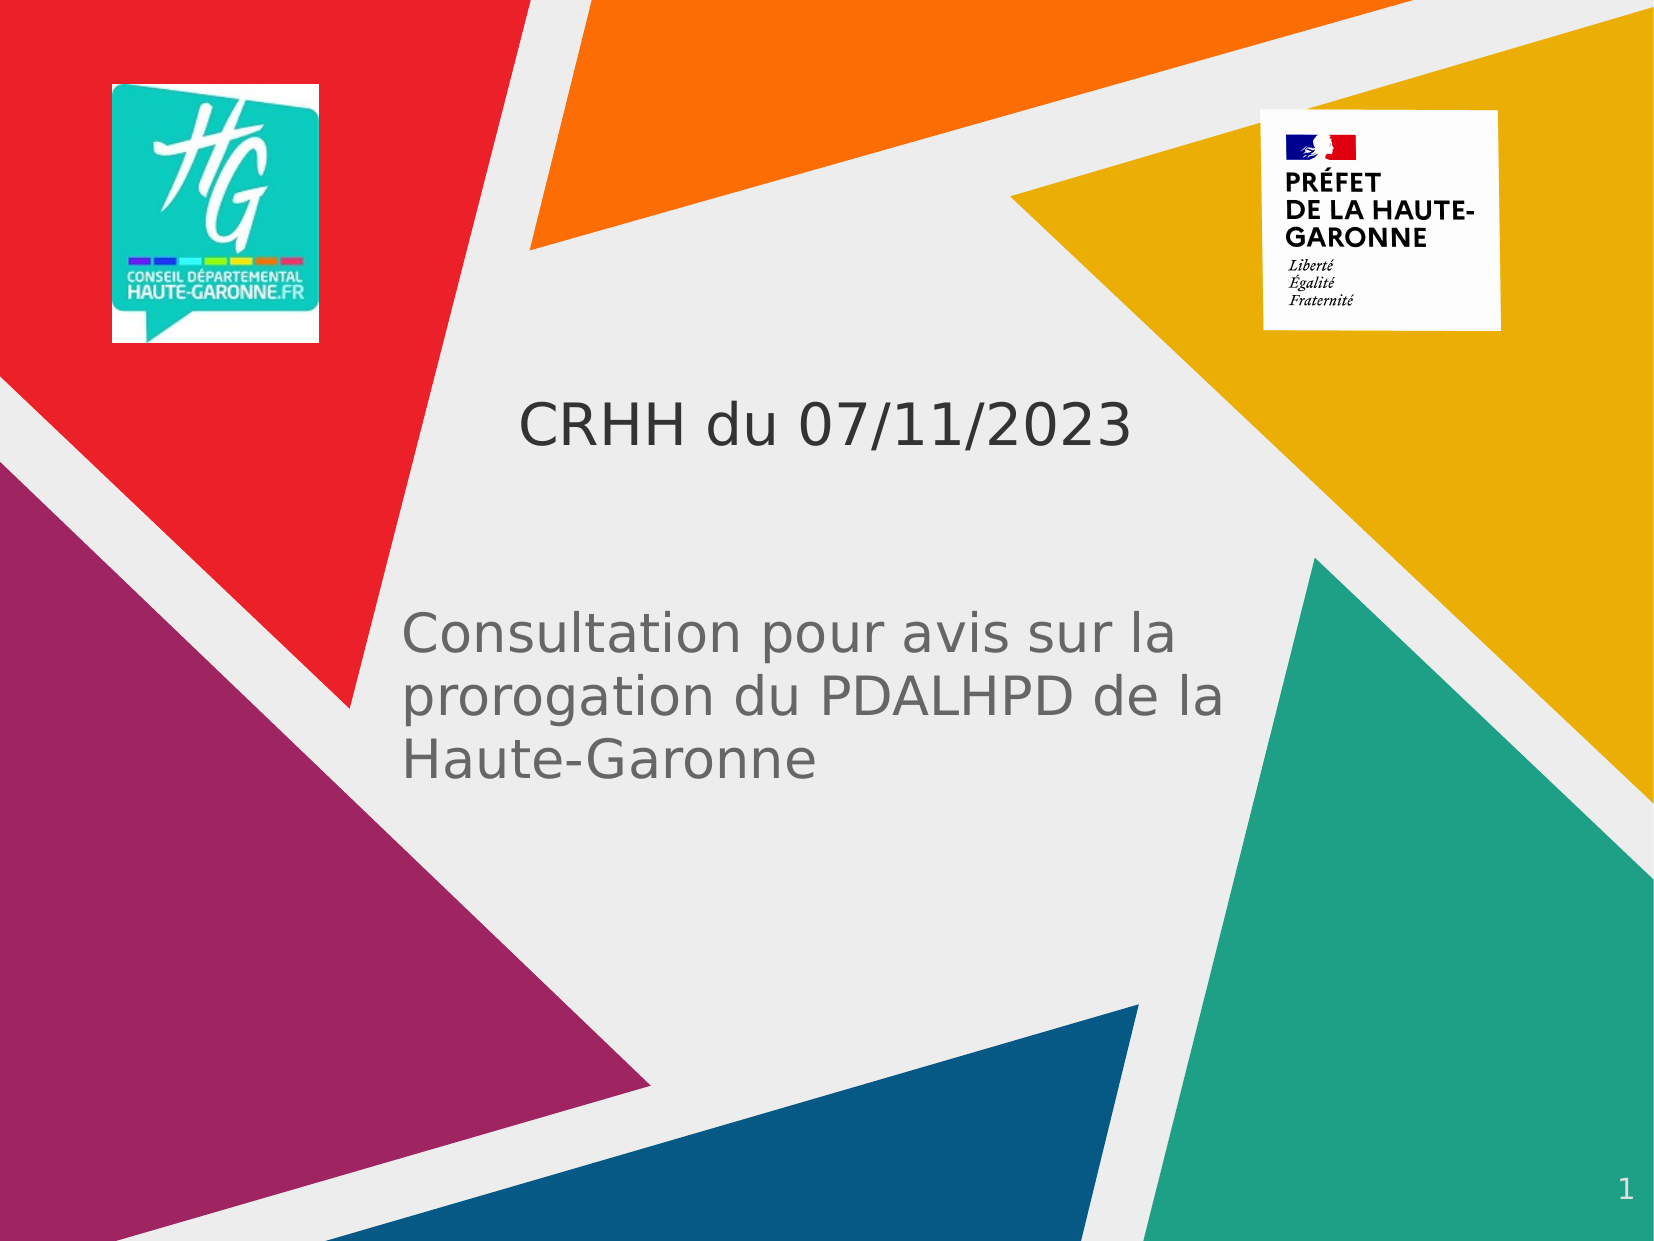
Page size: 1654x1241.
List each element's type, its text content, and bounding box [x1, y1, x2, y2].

title CRHH du 07/11/2023 [467, 342, 1185, 508]
list Consultation pour avis sur la prorogation du PDALHPD de la Haute-Garonne [330, 602, 1300, 991]
picture [1260, 109, 1501, 331]
picture [112, 84, 319, 343]
